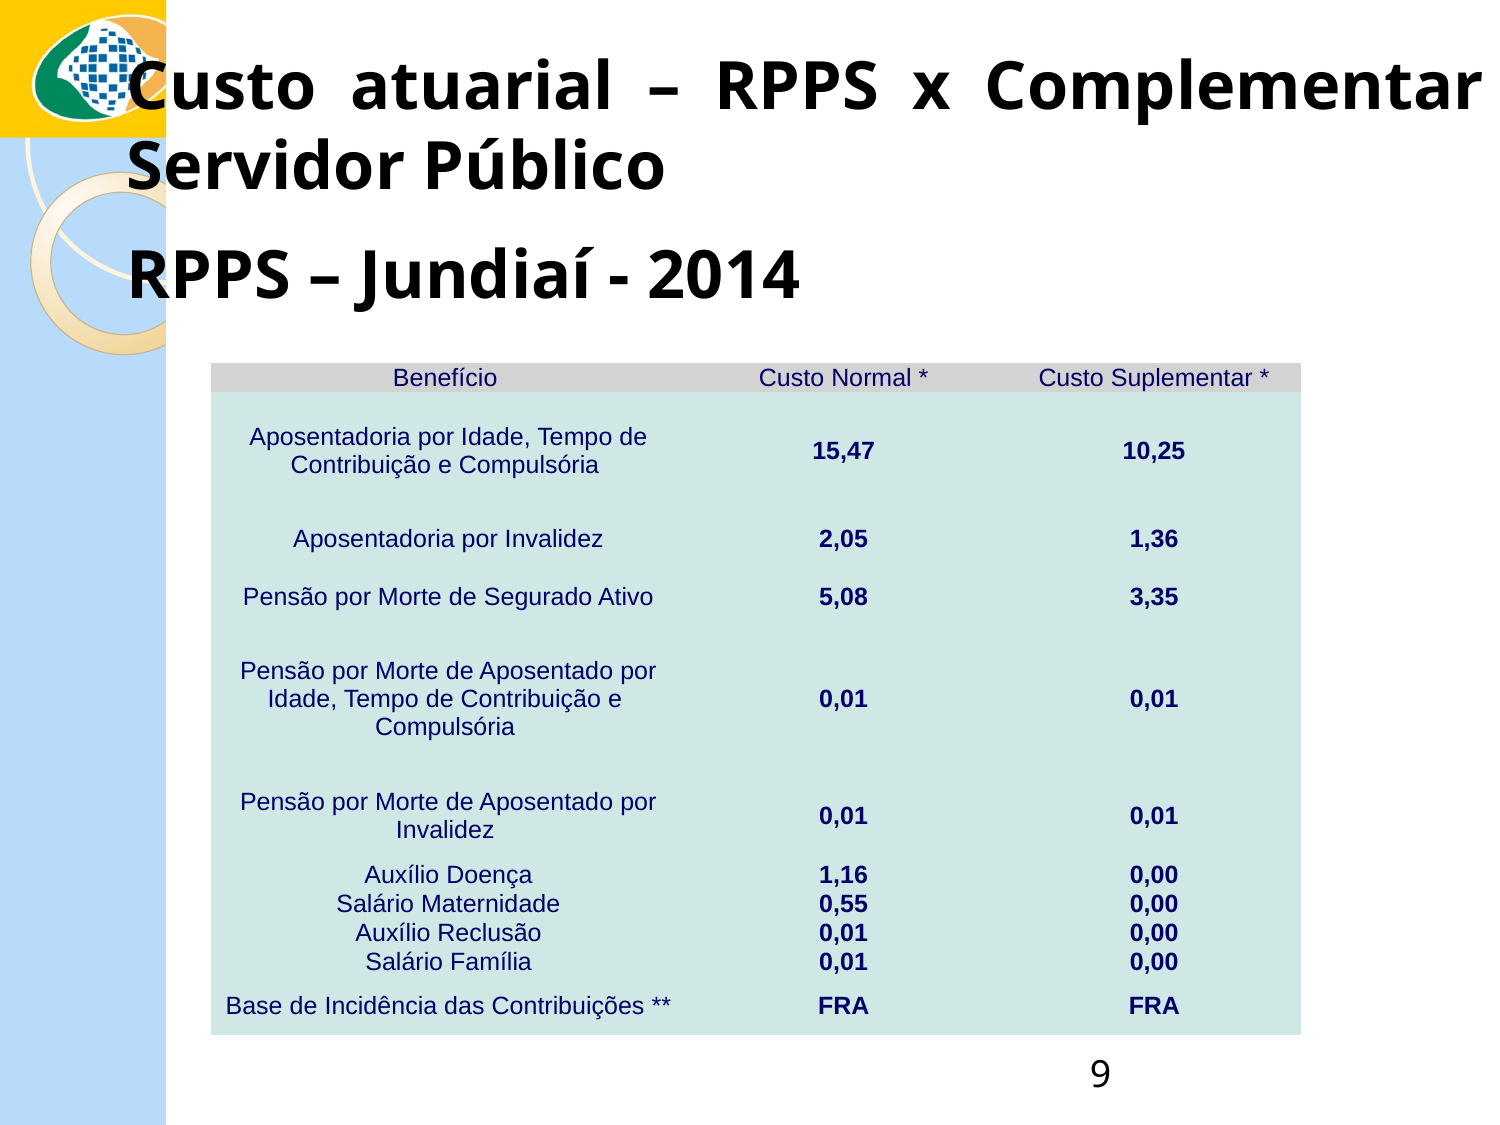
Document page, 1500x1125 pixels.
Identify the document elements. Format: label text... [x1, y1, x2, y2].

table_cell Base de Incidência das Contribuições ** [211, 976, 680, 1035]
table_cell Aposentadoria por Invalidez [211, 509, 680, 568]
table_cell 0,55 [680, 889, 1008, 918]
table_cell 0,01 [680, 772, 1008, 860]
table_cell 1,36 [1008, 509, 1301, 568]
table_cell Salário Família [211, 947, 680, 976]
table_cell 0,01 [1008, 772, 1301, 860]
table_cell 0,00 [1008, 947, 1301, 976]
table_cell 0,00 [1008, 918, 1301, 947]
table_header Benefício [211, 363, 680, 392]
table_cell 1,16 [680, 860, 1008, 889]
table_cell 15,47 [680, 392, 1008, 509]
table_cell Pensão por Morte de Aposentado por Idade, Tempo de Contribuição e Compulsória [211, 626, 680, 772]
table_cell 10,25 [1008, 392, 1301, 509]
table_cell Aposentadoria por Idade, Tempo de Contribuição e Compulsória [211, 392, 680, 509]
table_cell 5,08 [680, 568, 1008, 626]
table_cell Pensão por Morte de Segurado Ativo [211, 568, 680, 626]
table_cell 0,00 [1008, 889, 1301, 918]
table_header Custo Normal * [680, 363, 1008, 392]
table_cell 0,00 [1008, 860, 1301, 889]
table_cell FRA [1008, 976, 1301, 1035]
table_cell 3,35 [1008, 568, 1301, 626]
picture [24, 12, 112, 125]
table_cell 2,05 [680, 509, 1008, 568]
table_cell Salário Maternidade [211, 889, 680, 918]
table_cell 0,01 [680, 918, 1008, 947]
table_cell Pensão por Morte de Aposentado por Invalidez [211, 772, 680, 860]
table_cell FRA [680, 976, 1008, 1035]
title [76, 0, 1500, 102]
table_cell Auxílio Reclusão [211, 918, 680, 947]
table_cell 0,01 [1008, 626, 1301, 772]
list Custo atuarial – RPPS x Complementar Servidor Público RPPS – Jundiaí - 2014 [112, 35, 1500, 1070]
slide_number <número> [1074, 1042, 1425, 1103]
table_cell 0,01 [680, 947, 1008, 976]
table_cell Auxílio Doença [211, 860, 680, 889]
table_header Custo Suplementar * [1008, 363, 1301, 392]
table_cell 0,01 [680, 626, 1008, 772]
